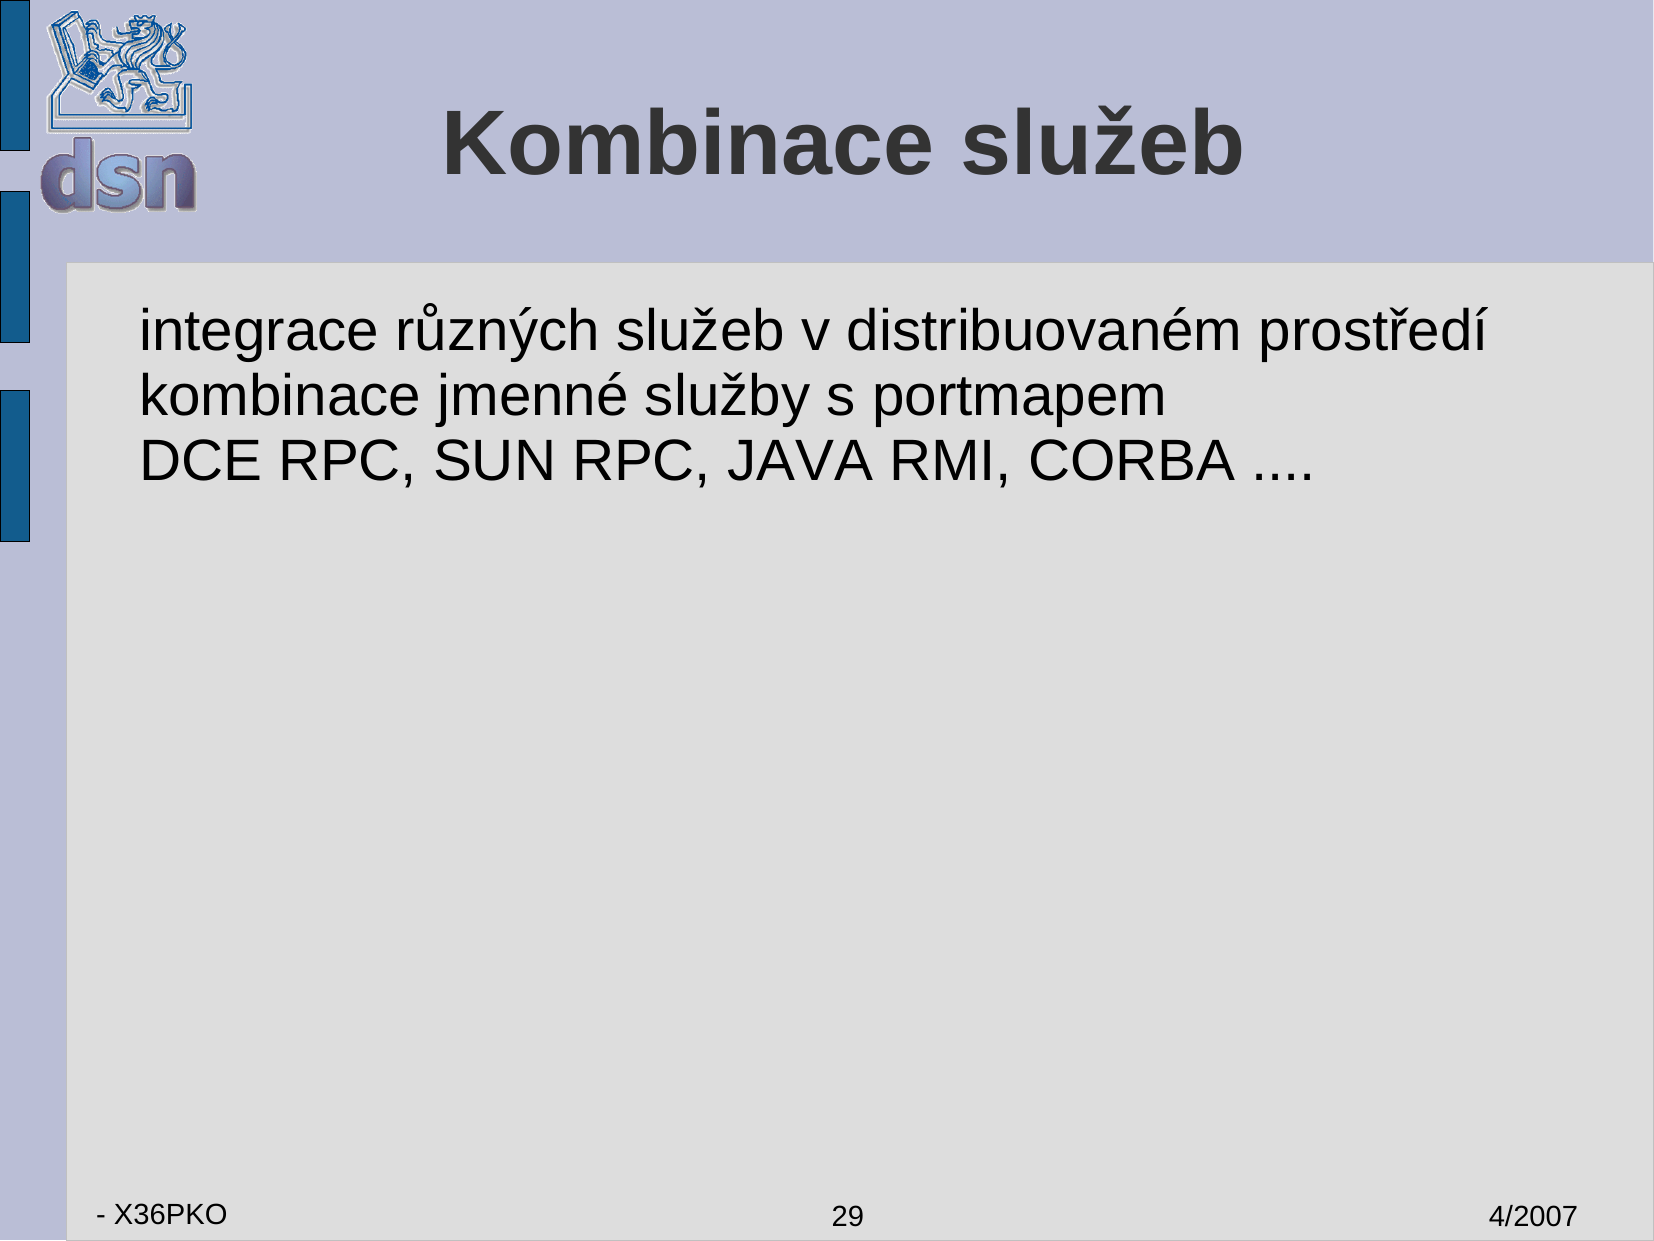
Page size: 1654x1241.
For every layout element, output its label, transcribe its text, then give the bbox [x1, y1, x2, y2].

picture [10, 10, 223, 230]
title Kombinace služeb [210, 39, 1478, 247]
list integrace různých služeb v distribuovaném prostředí kombinace jmenné služby s portmapem DCE RPC, SUN RPC, JAVA RMI, CORBA .... [121, 297, 1534, 1126]
